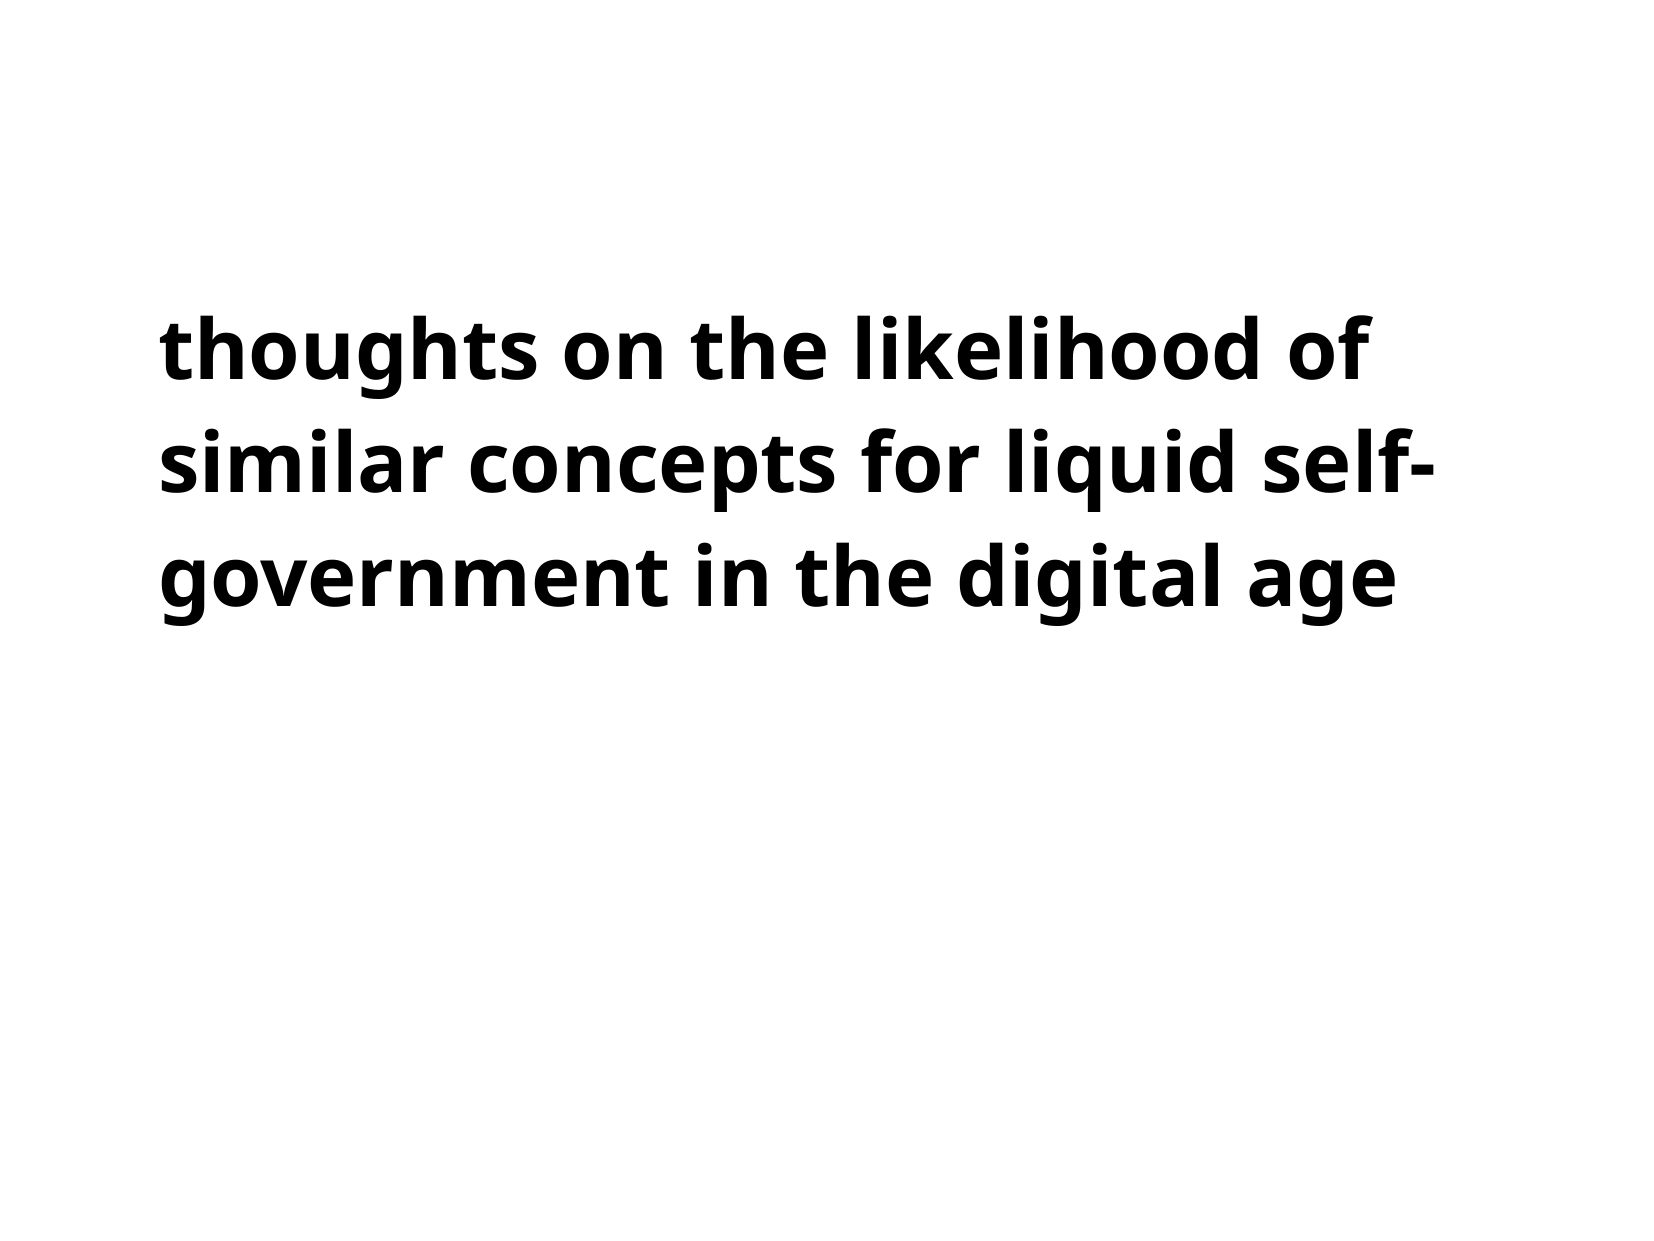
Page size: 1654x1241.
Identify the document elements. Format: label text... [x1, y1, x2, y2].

list thoughts on the likelihood of similar concepts for liquid self-government in the digital age [87, 290, 1576, 1075]
